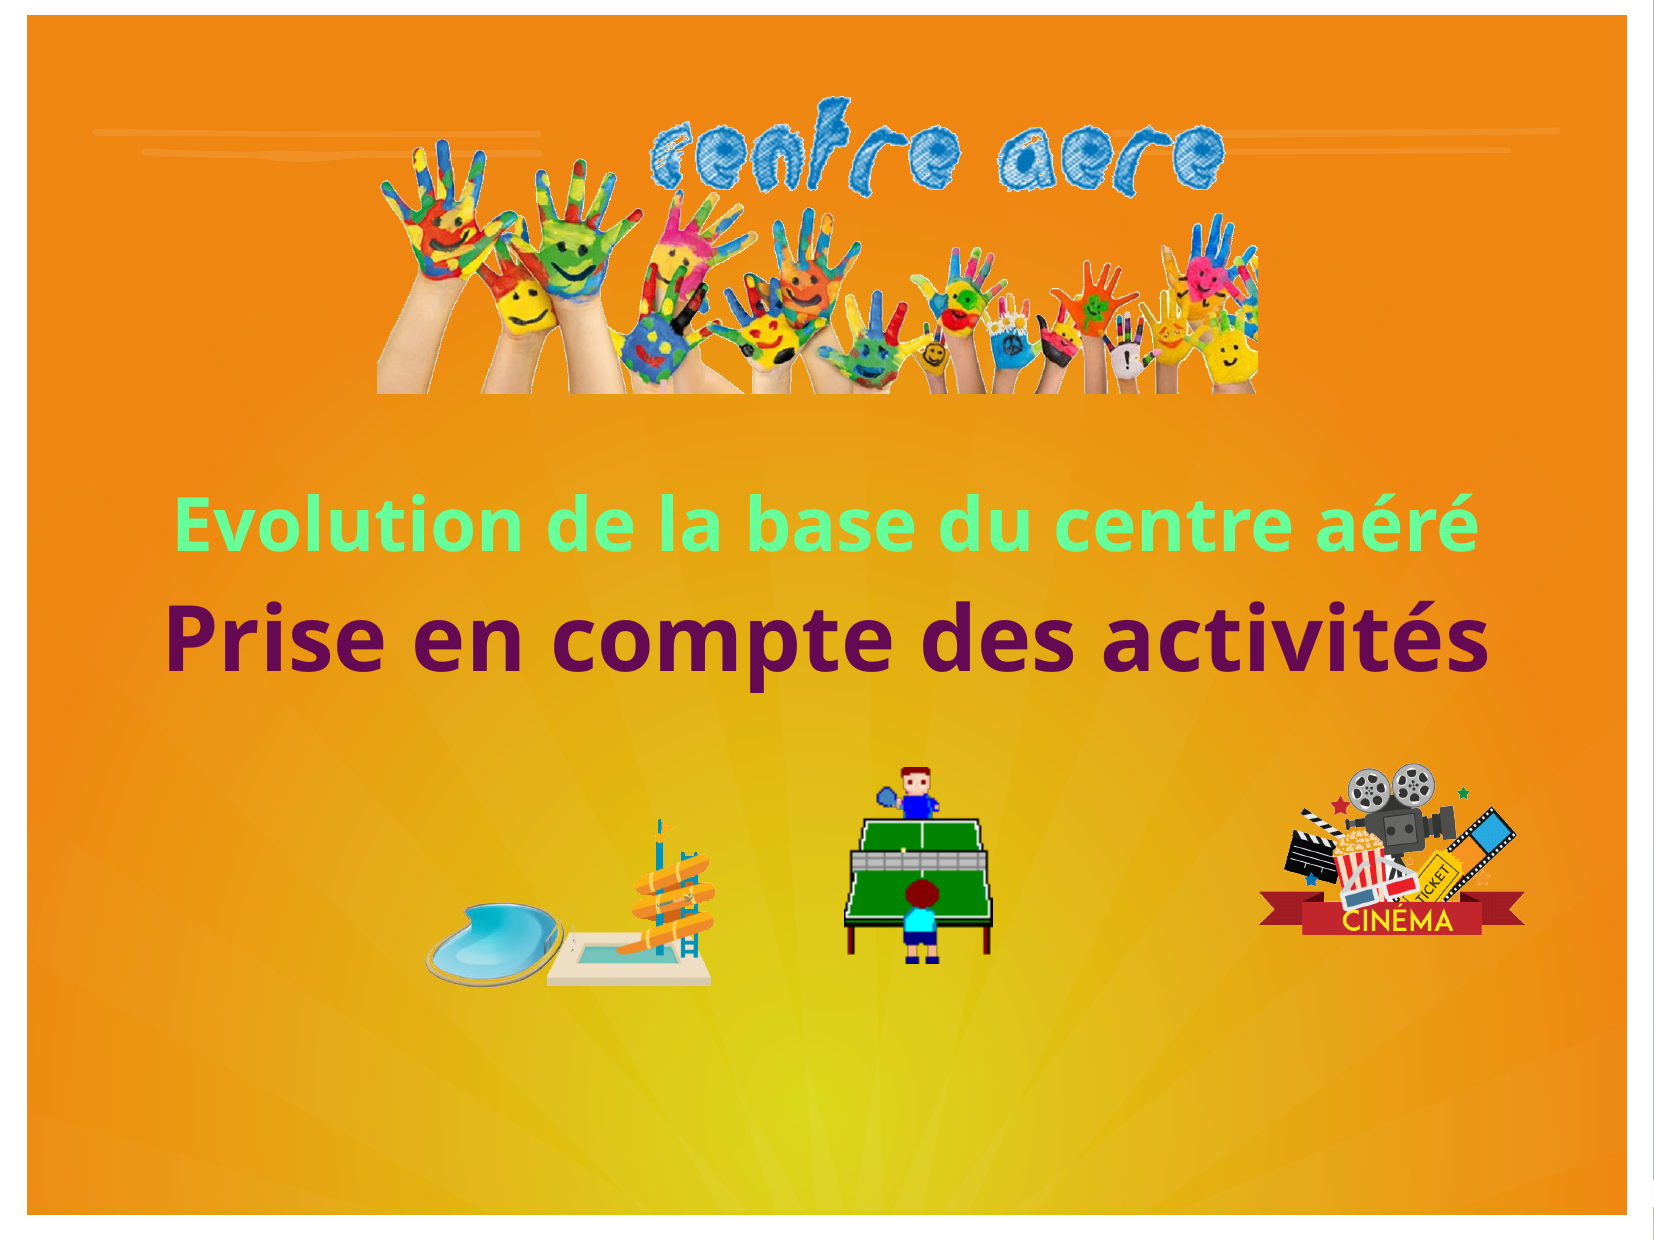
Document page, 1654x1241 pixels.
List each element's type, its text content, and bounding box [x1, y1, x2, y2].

picture [844, 767, 993, 964]
picture [1240, 755, 1542, 953]
text_box Evolution de la base du centre aéré Prise en compte des activités [578, 519, 1075, 650]
picture [377, 82, 1258, 394]
picture [425, 746, 735, 1063]
